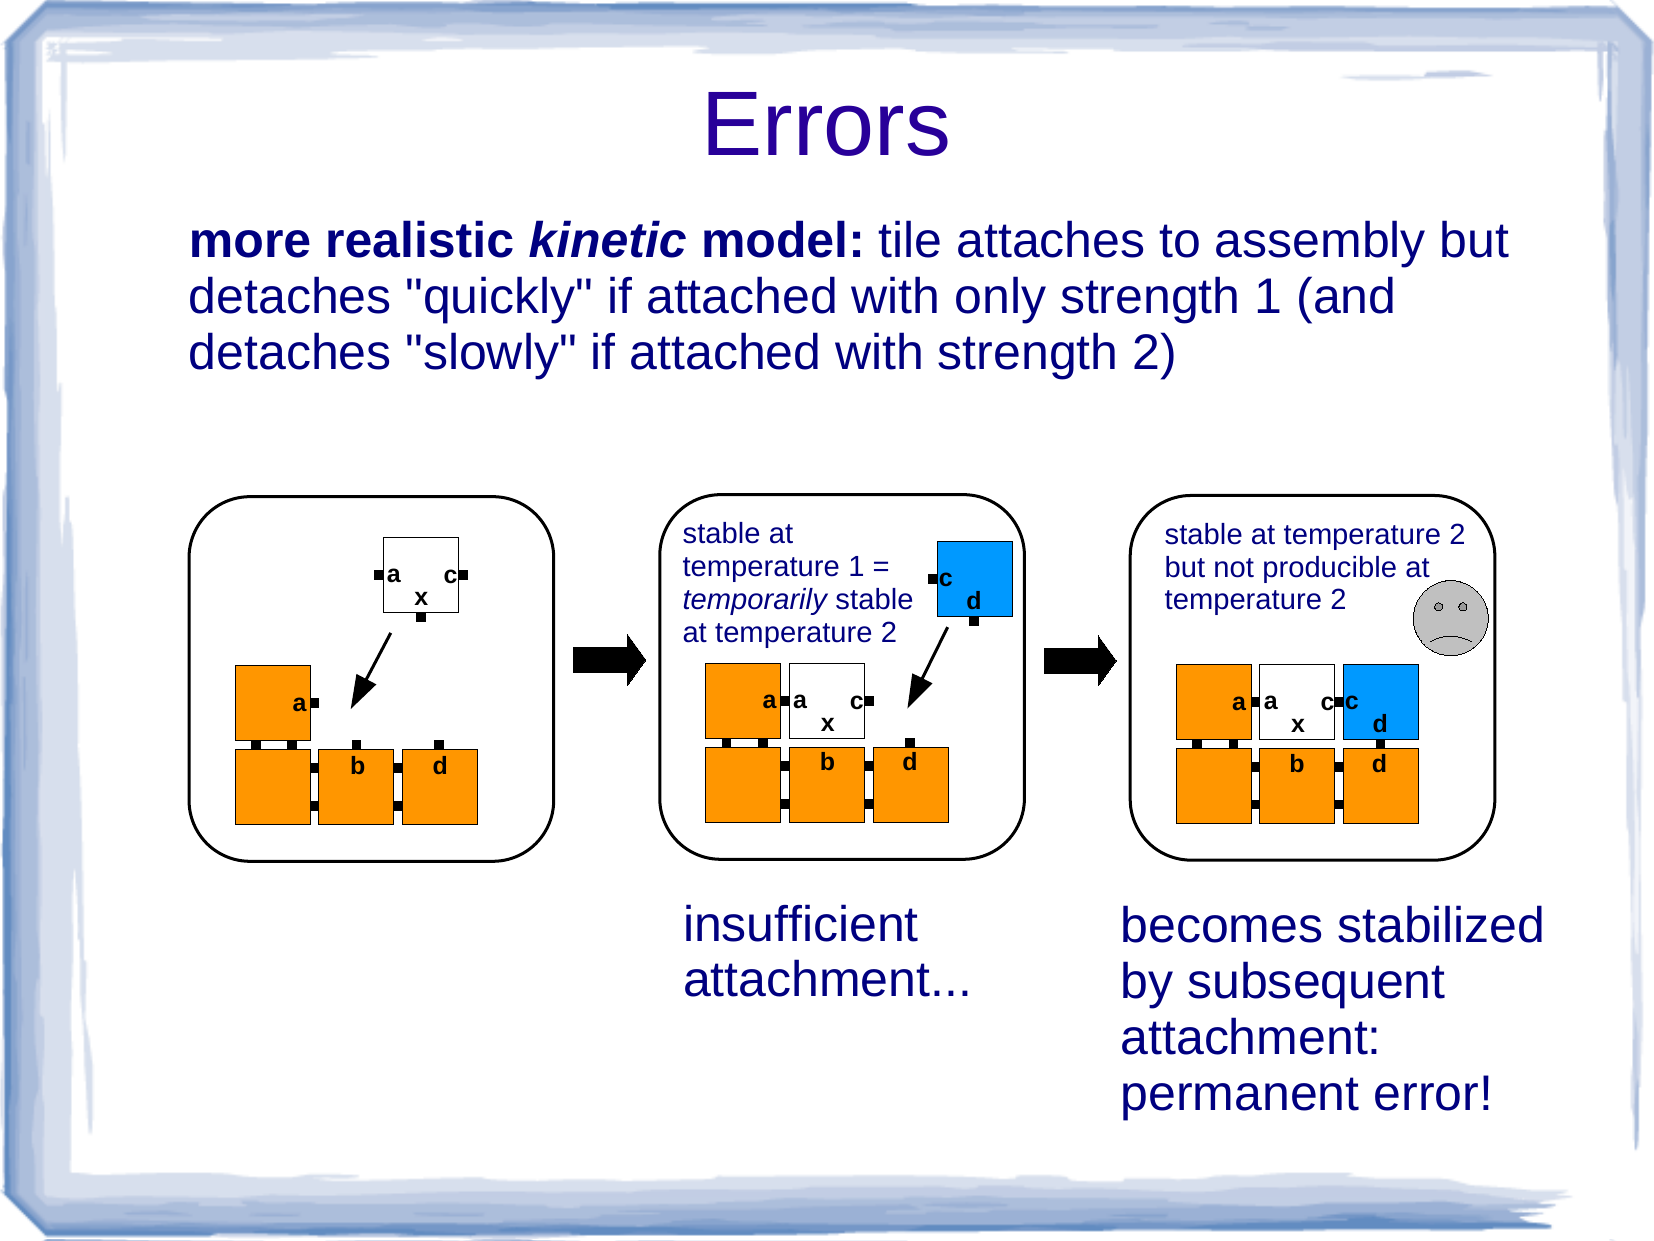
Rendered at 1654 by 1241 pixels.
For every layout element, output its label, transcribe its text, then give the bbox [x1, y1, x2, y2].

text_box [1044, 635, 1117, 686]
text_box a [383, 558, 405, 591]
text_box x [1289, 707, 1307, 740]
text_box a [758, 684, 781, 716]
text_box x [412, 581, 430, 613]
text_box [1336, 697, 1343, 707]
text_box b [1287, 748, 1305, 781]
text_box a [1228, 685, 1250, 718]
text_box [1413, 580, 1489, 656]
text_box c [848, 684, 865, 717]
text_box [573, 634, 646, 686]
text_box c [1319, 685, 1336, 718]
text_box d [431, 750, 448, 782]
text_box [905, 738, 915, 746]
text_box d [964, 585, 982, 617]
picture [0, 0, 1654, 1241]
text_box [1259, 664, 1335, 740]
list becomes stabilized by subsequent attachment: permanent error! [1120, 897, 1581, 1121]
text_box [789, 673, 865, 739]
text_box [459, 570, 468, 580]
text_box [1176, 664, 1419, 824]
list more realistic kinetic model: tile attaches to assembly but detaches "quickly" if attached with only strength 1 (and detaches "slowly" if attached with strength 2) [118, 228, 1539, 382]
text_box a [289, 687, 311, 720]
text_box [383, 537, 459, 613]
text_box [416, 613, 426, 622]
text_box x [819, 706, 836, 739]
text_box [969, 617, 979, 626]
text_box [705, 673, 949, 823]
text_box stable at temperature 1 = temporarily stable at temperature 2 [667, 509, 935, 673]
list insufficient attachment... [683, 895, 1044, 1008]
title Errors [82, 19, 1571, 228]
text_box b [348, 750, 366, 782]
text_box [781, 696, 789, 706]
text_box d [1370, 748, 1387, 781]
text_box d [1370, 707, 1388, 740]
text_box b [818, 746, 835, 779]
text_box [928, 574, 937, 584]
text_box c [1343, 685, 1360, 718]
text_box a [1259, 685, 1282, 718]
text_box a [789, 684, 812, 717]
text_box [1376, 740, 1385, 748]
text_box stable at temperature 2 but not producible at temperature 2 [1149, 510, 1483, 624]
text_box [311, 698, 319, 708]
text_box c [937, 562, 954, 595]
text_box c [442, 558, 459, 591]
text_box [937, 541, 1013, 617]
text_box [1343, 664, 1419, 740]
text_box [865, 696, 874, 706]
text_box [374, 570, 383, 580]
text_box [235, 665, 478, 825]
text_box d [900, 746, 918, 779]
